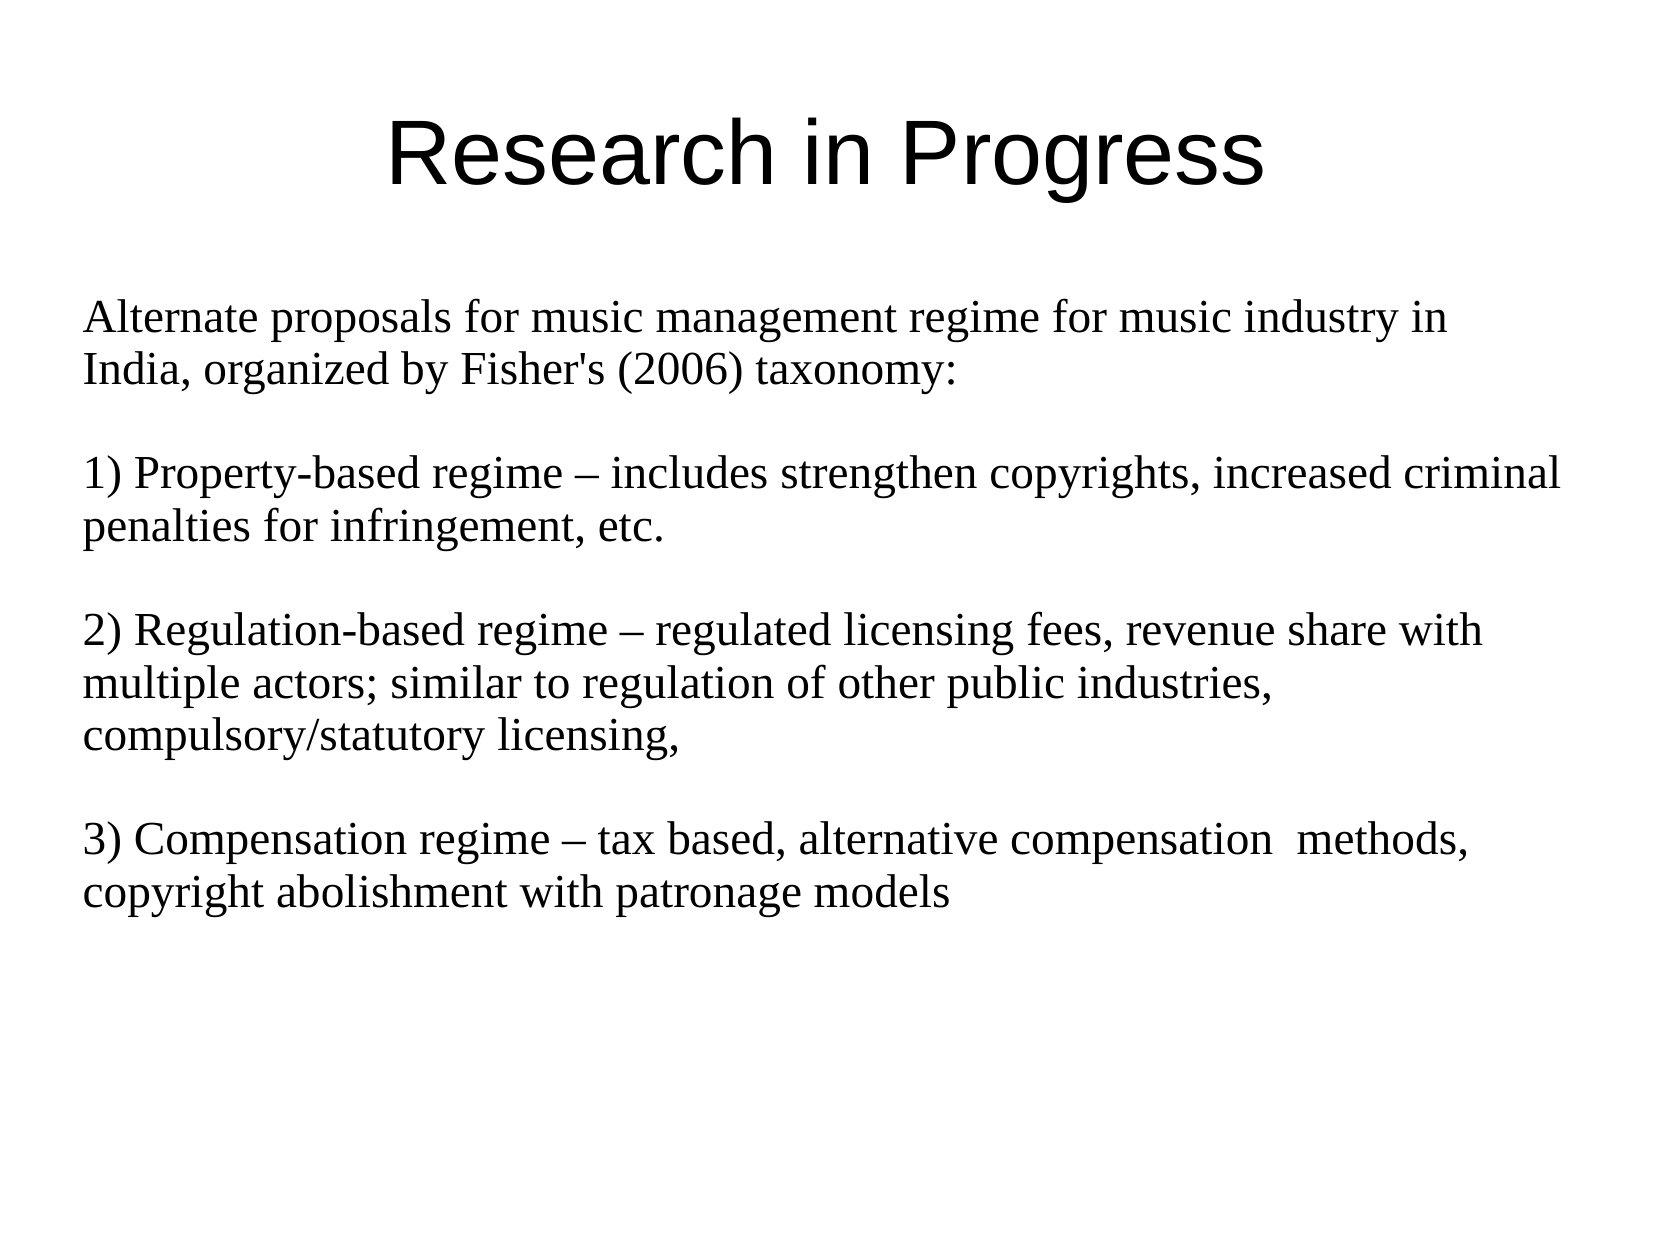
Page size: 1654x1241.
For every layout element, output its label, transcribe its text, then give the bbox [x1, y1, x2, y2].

list Alternate proposals for music management regime for music industry in India, organized by Fisher's (2006) taxonomy: 1) Property-based regime – includes strengthen copyrights, increased criminal penalties for infringement, etc. 2) Regulation-based regime – regulated licensing fees, revenue share with multiple actors; similar to regulation of other public industries, compulsory/statutory licensing, 3) Compensation regime – tax based, alternative compensation methods, copyright abolishment with patronage models [82, 290, 1571, 1010]
title Research in Progress [82, 49, 1571, 257]
